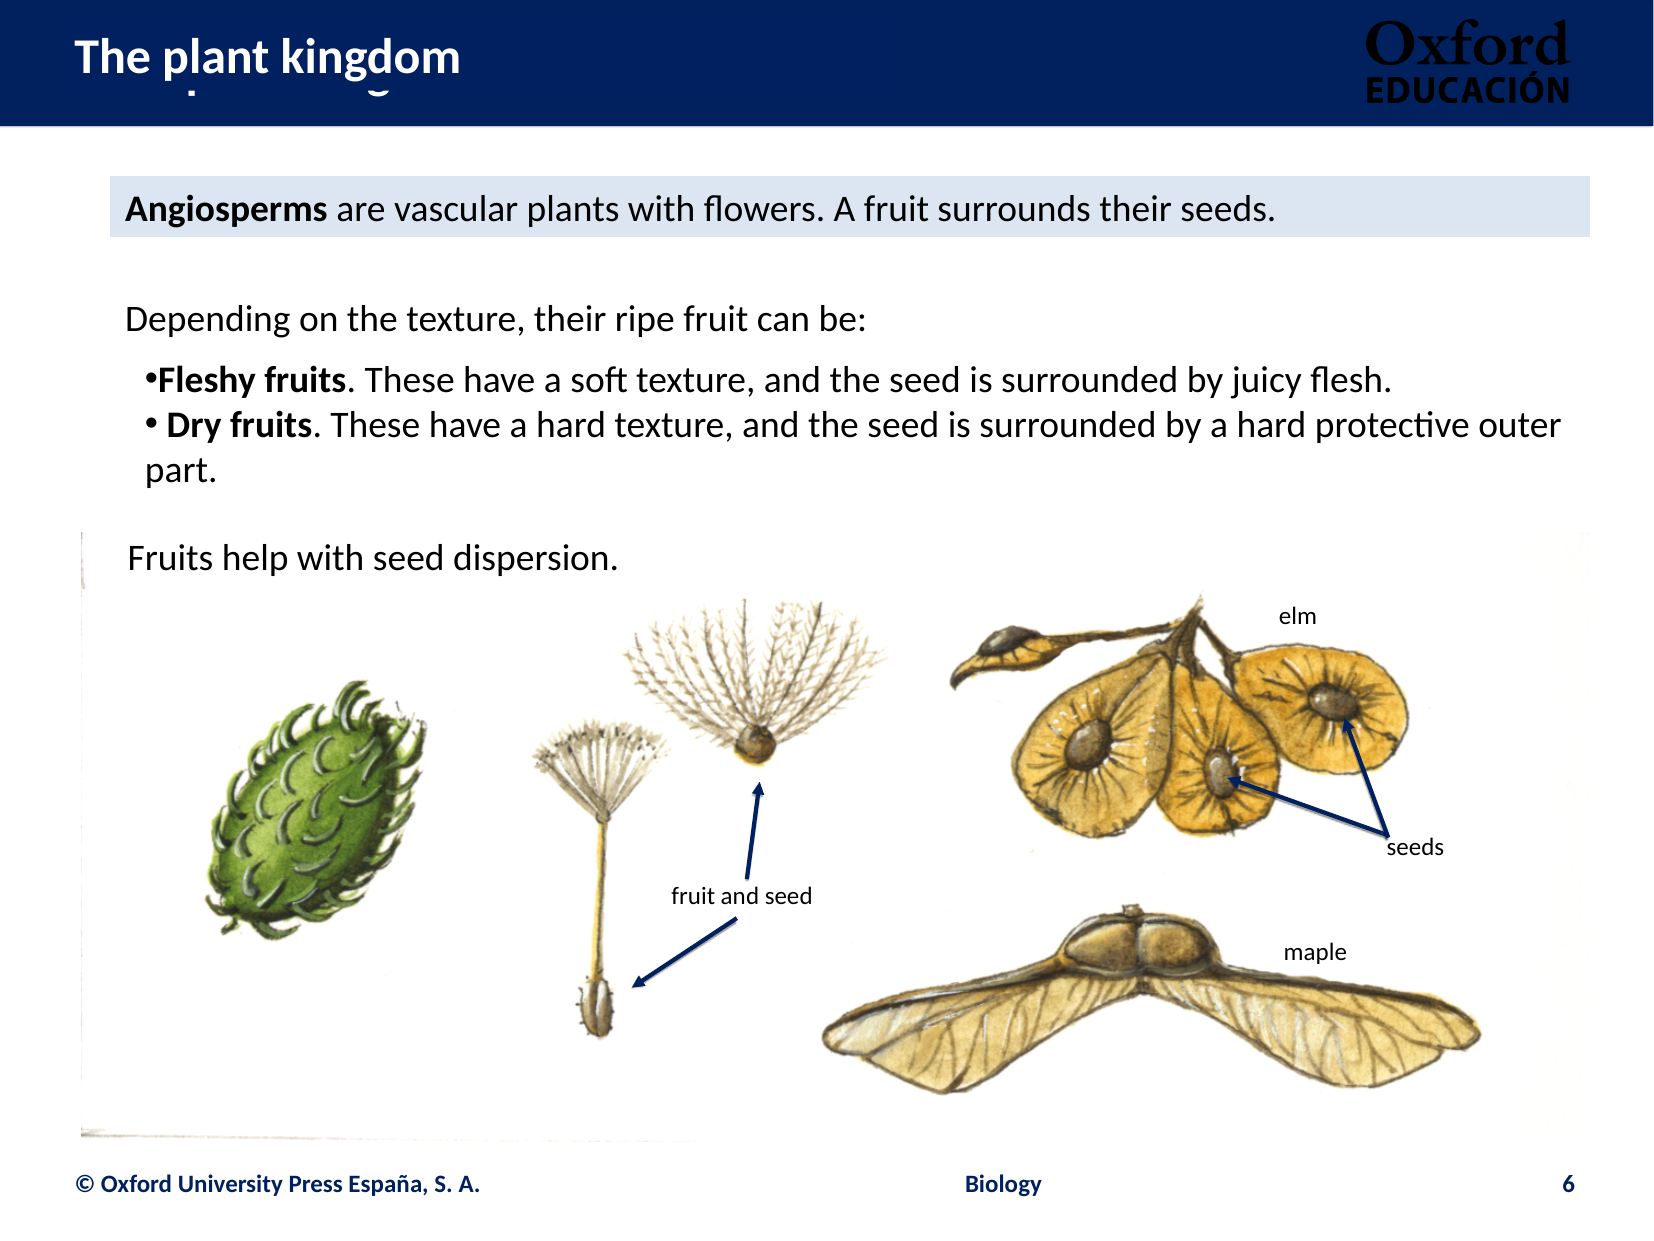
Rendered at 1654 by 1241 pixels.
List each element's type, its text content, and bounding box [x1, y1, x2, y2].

text_box maple [1268, 927, 1475, 973]
text_box seeds [1371, 822, 1514, 868]
text_box The plant kingdom [59, 15, 893, 91]
picture [81, 532, 1590, 1142]
text_box Fleshy fruits. These have a soft texture, and the seed is surrounded by juicy flesh. Dry fruits. These have a hard texture, and the seed is surrounded by a hard protective outer part. [130, 347, 1595, 498]
slide_number <number> [1442, 1149, 1591, 1216]
text_box Depending on the texture, their ripe fruit can be: [110, 287, 1654, 347]
text_box Angiosperms are vascular plants with flowers. A fruit surrounds their seeds. [110, 176, 1590, 237]
footer Biology [564, 1149, 1442, 1216]
text_box elm [1264, 592, 1390, 638]
slide_number © Oxford University Press España, S. A. [59, 1149, 564, 1216]
text_box fruit and seed [656, 872, 863, 917]
text_box Fruits help with seed dispersion. [113, 525, 1654, 586]
